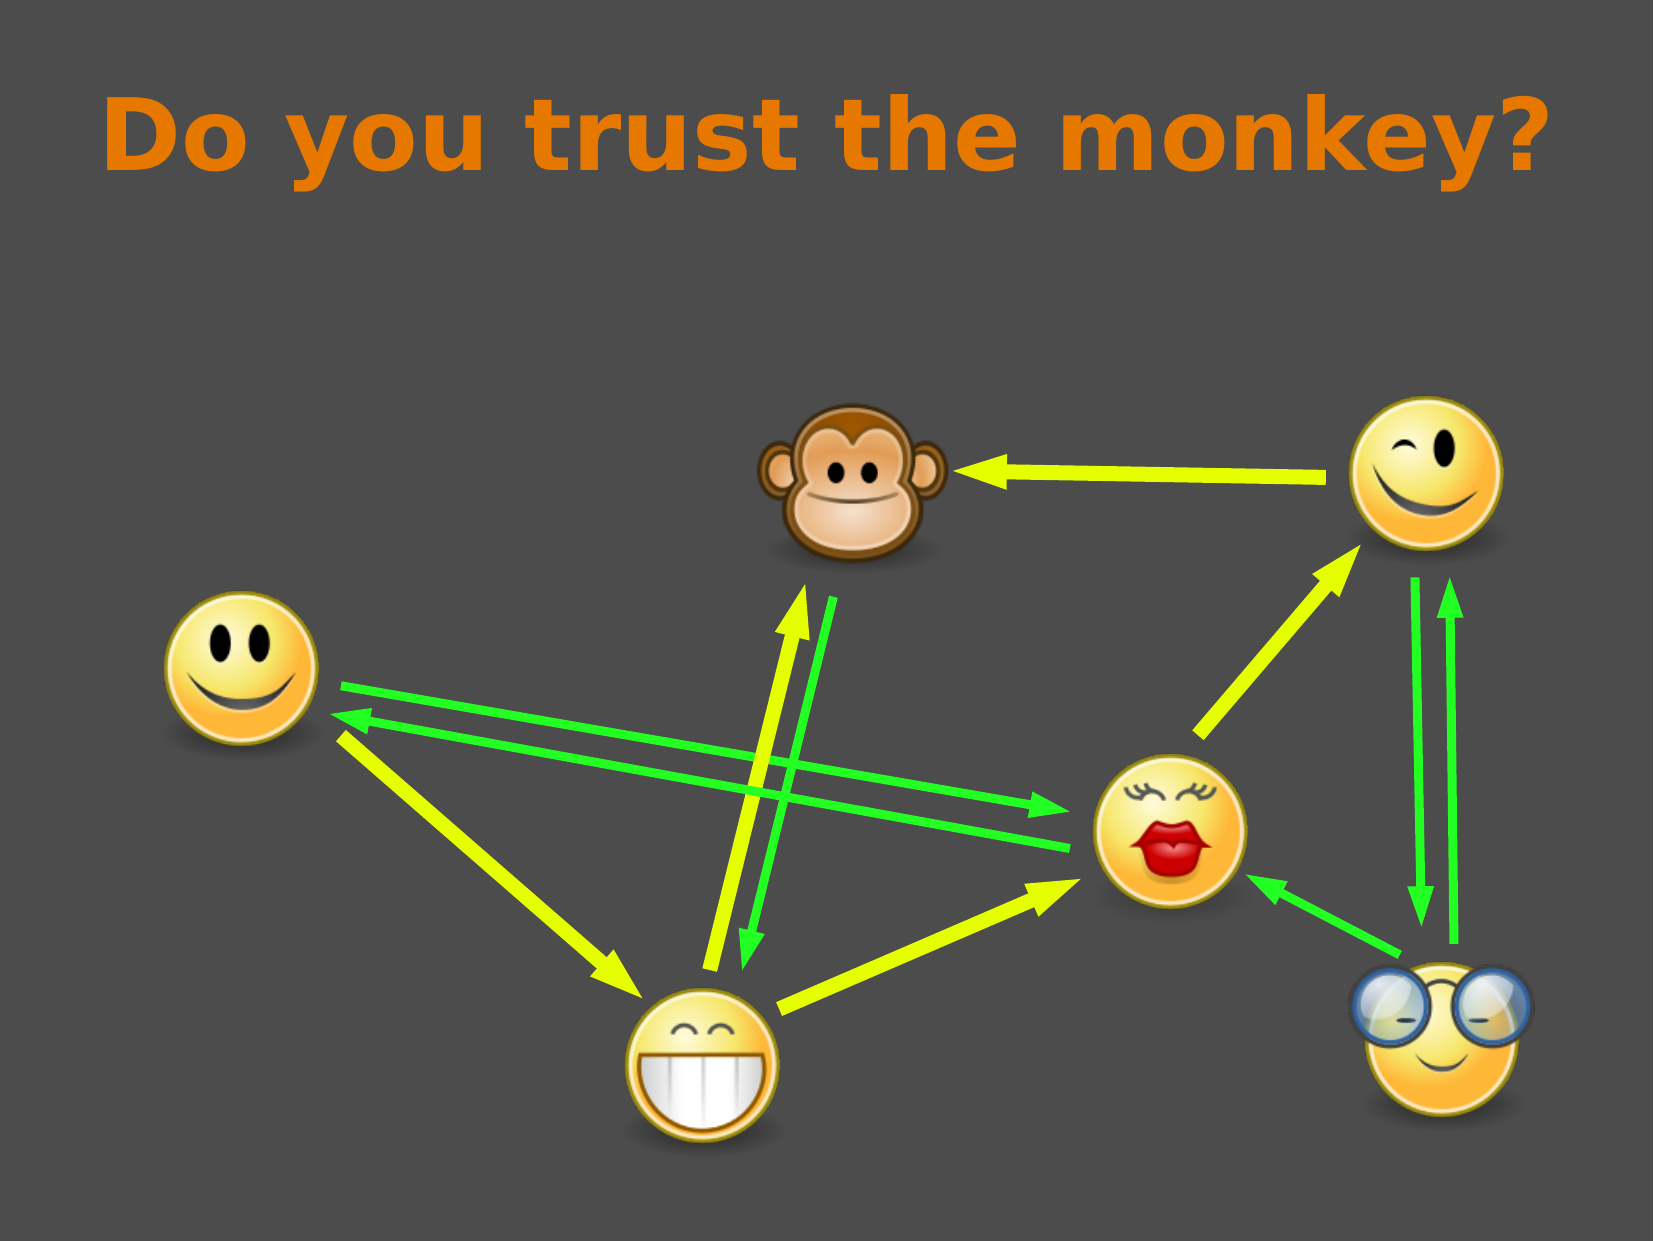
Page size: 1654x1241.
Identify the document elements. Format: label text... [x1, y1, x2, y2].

picture [1069, 735, 1270, 936]
picture [1325, 377, 1526, 578]
text_box Do you trust the monkey? [39, 70, 1615, 202]
picture [1341, 943, 1541, 1144]
picture [753, 383, 953, 584]
picture [601, 969, 802, 1171]
picture [140, 572, 341, 773]
